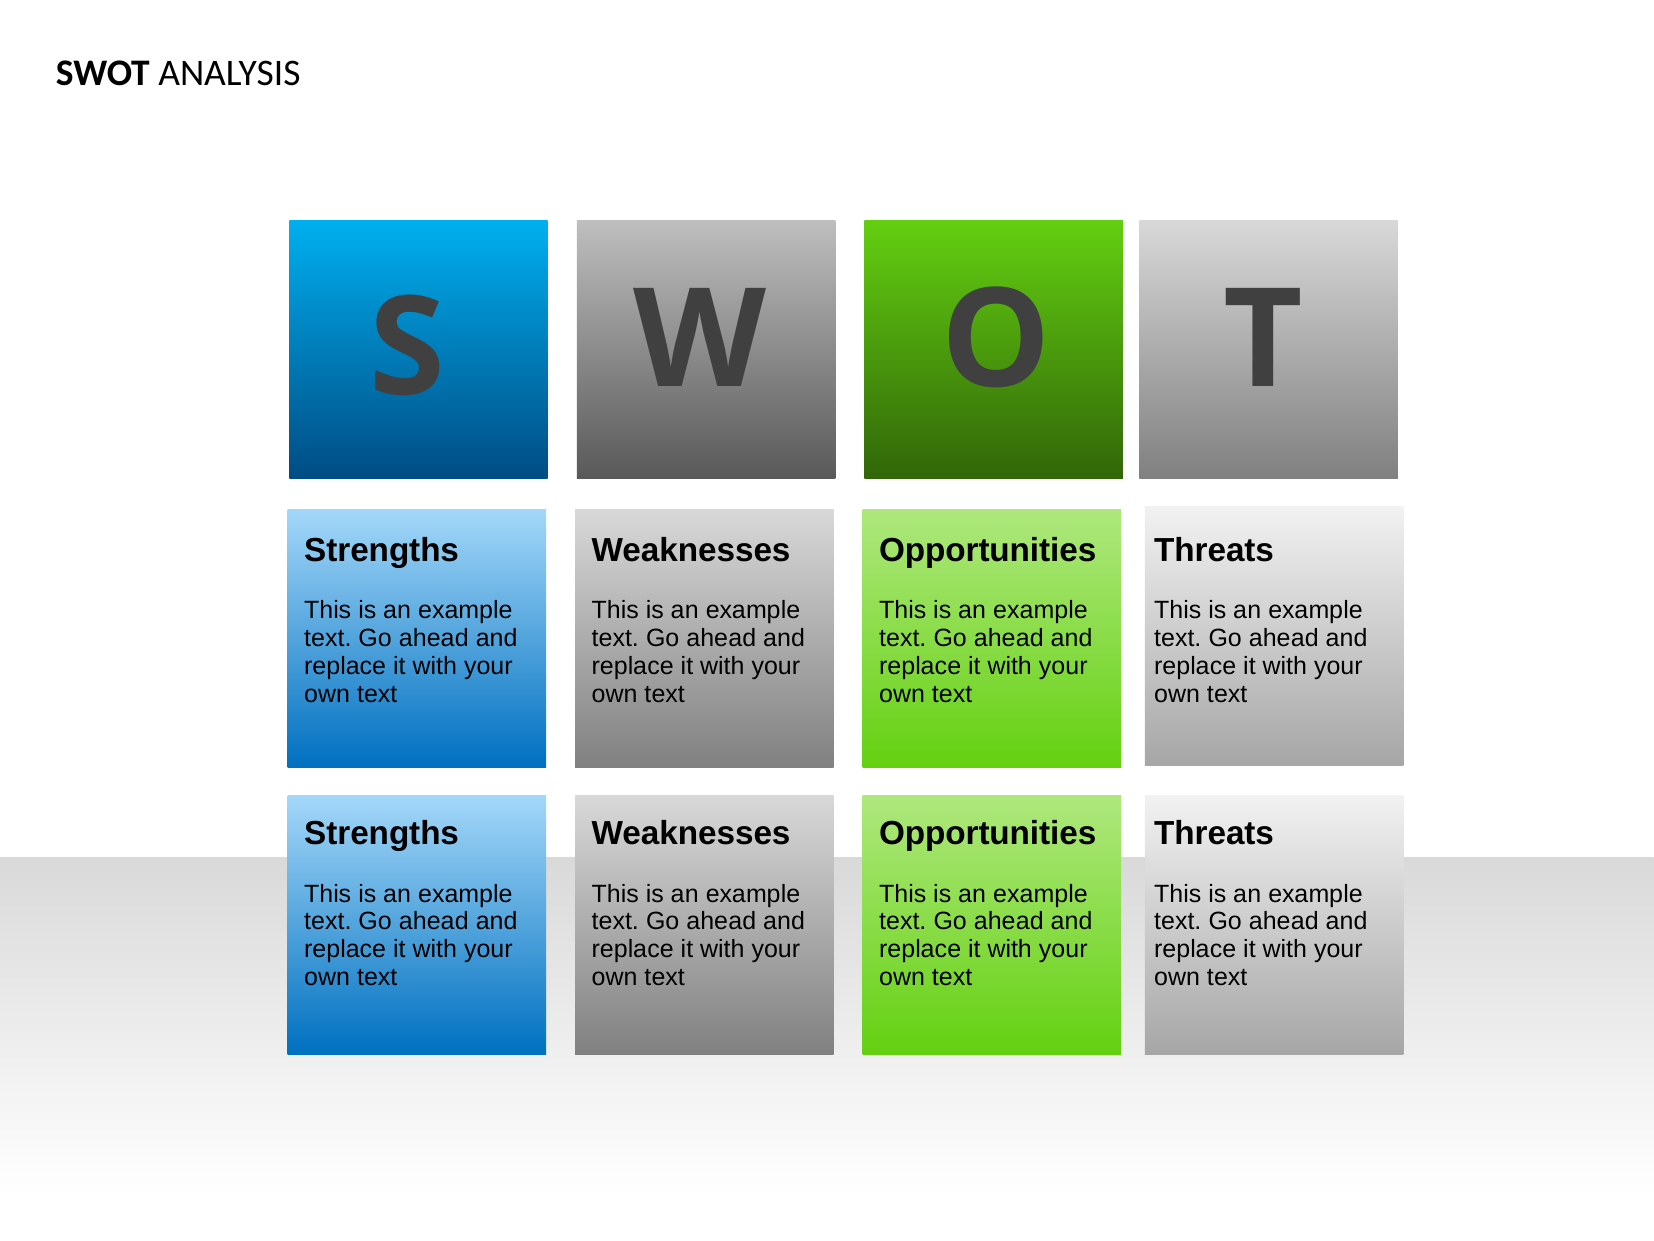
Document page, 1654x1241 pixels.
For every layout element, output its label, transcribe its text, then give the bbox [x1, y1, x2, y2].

text_box SWOT ANALYSIS [41, 44, 316, 102]
text_box [862, 509, 1122, 768]
text_box Strengths This is an example text. Go ahead and replace it with your own text [289, 524, 552, 758]
text_box [864, 220, 1123, 479]
text_box [289, 220, 548, 479]
text_box O [927, 256, 1060, 425]
text_box Weaknesses This is an example text. Go ahead and replace it with your own text [576, 807, 840, 1041]
text_box [287, 509, 547, 768]
text_box Opportunities This is an example text. Go ahead and replace it with your own text [864, 524, 1127, 758]
text_box [575, 509, 834, 768]
text_box T [1208, 256, 1342, 425]
text_box W [619, 256, 753, 425]
text_box Weaknesses This is an example text. Go ahead and replace it with your own text [576, 524, 840, 758]
text_box Strengths This is an example text. Go ahead and replace it with your own text [289, 807, 552, 1041]
text_box [1139, 220, 1398, 479]
text_box Opportunities This is an example text. Go ahead and replace it with your own text [864, 807, 1127, 1041]
text_box Threats This is an example text. Go ahead and replace it with your own text [1139, 524, 1402, 758]
text_box Threats This is an example text. Go ahead and replace it with your own text [1139, 807, 1402, 1041]
text_box [0, 795, 1654, 1195]
text_box S [355, 264, 482, 433]
text_box [576, 220, 836, 479]
text_box [1144, 506, 1404, 766]
